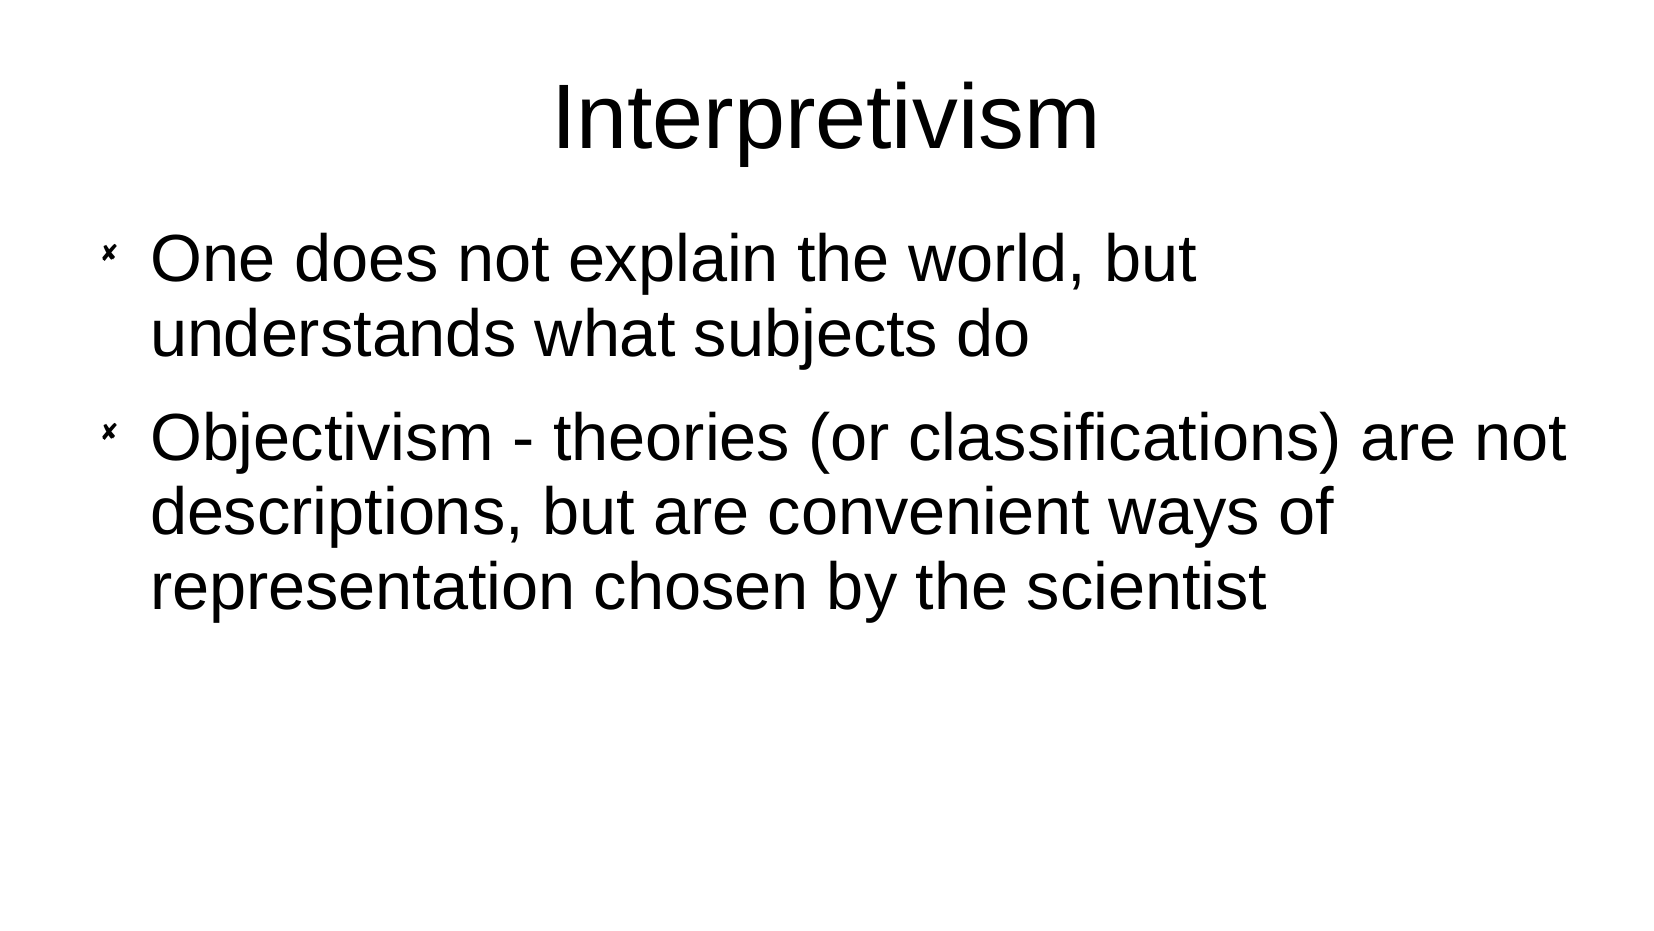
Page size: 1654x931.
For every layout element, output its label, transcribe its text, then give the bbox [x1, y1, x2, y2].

title Interpretivism [82, 37, 1571, 193]
list One does not explain the world, but understands what subjects do Objectivism - theories (or classifications) are not descriptions, but are convenient ways of representation chosen by the scientist [82, 217, 1571, 758]
